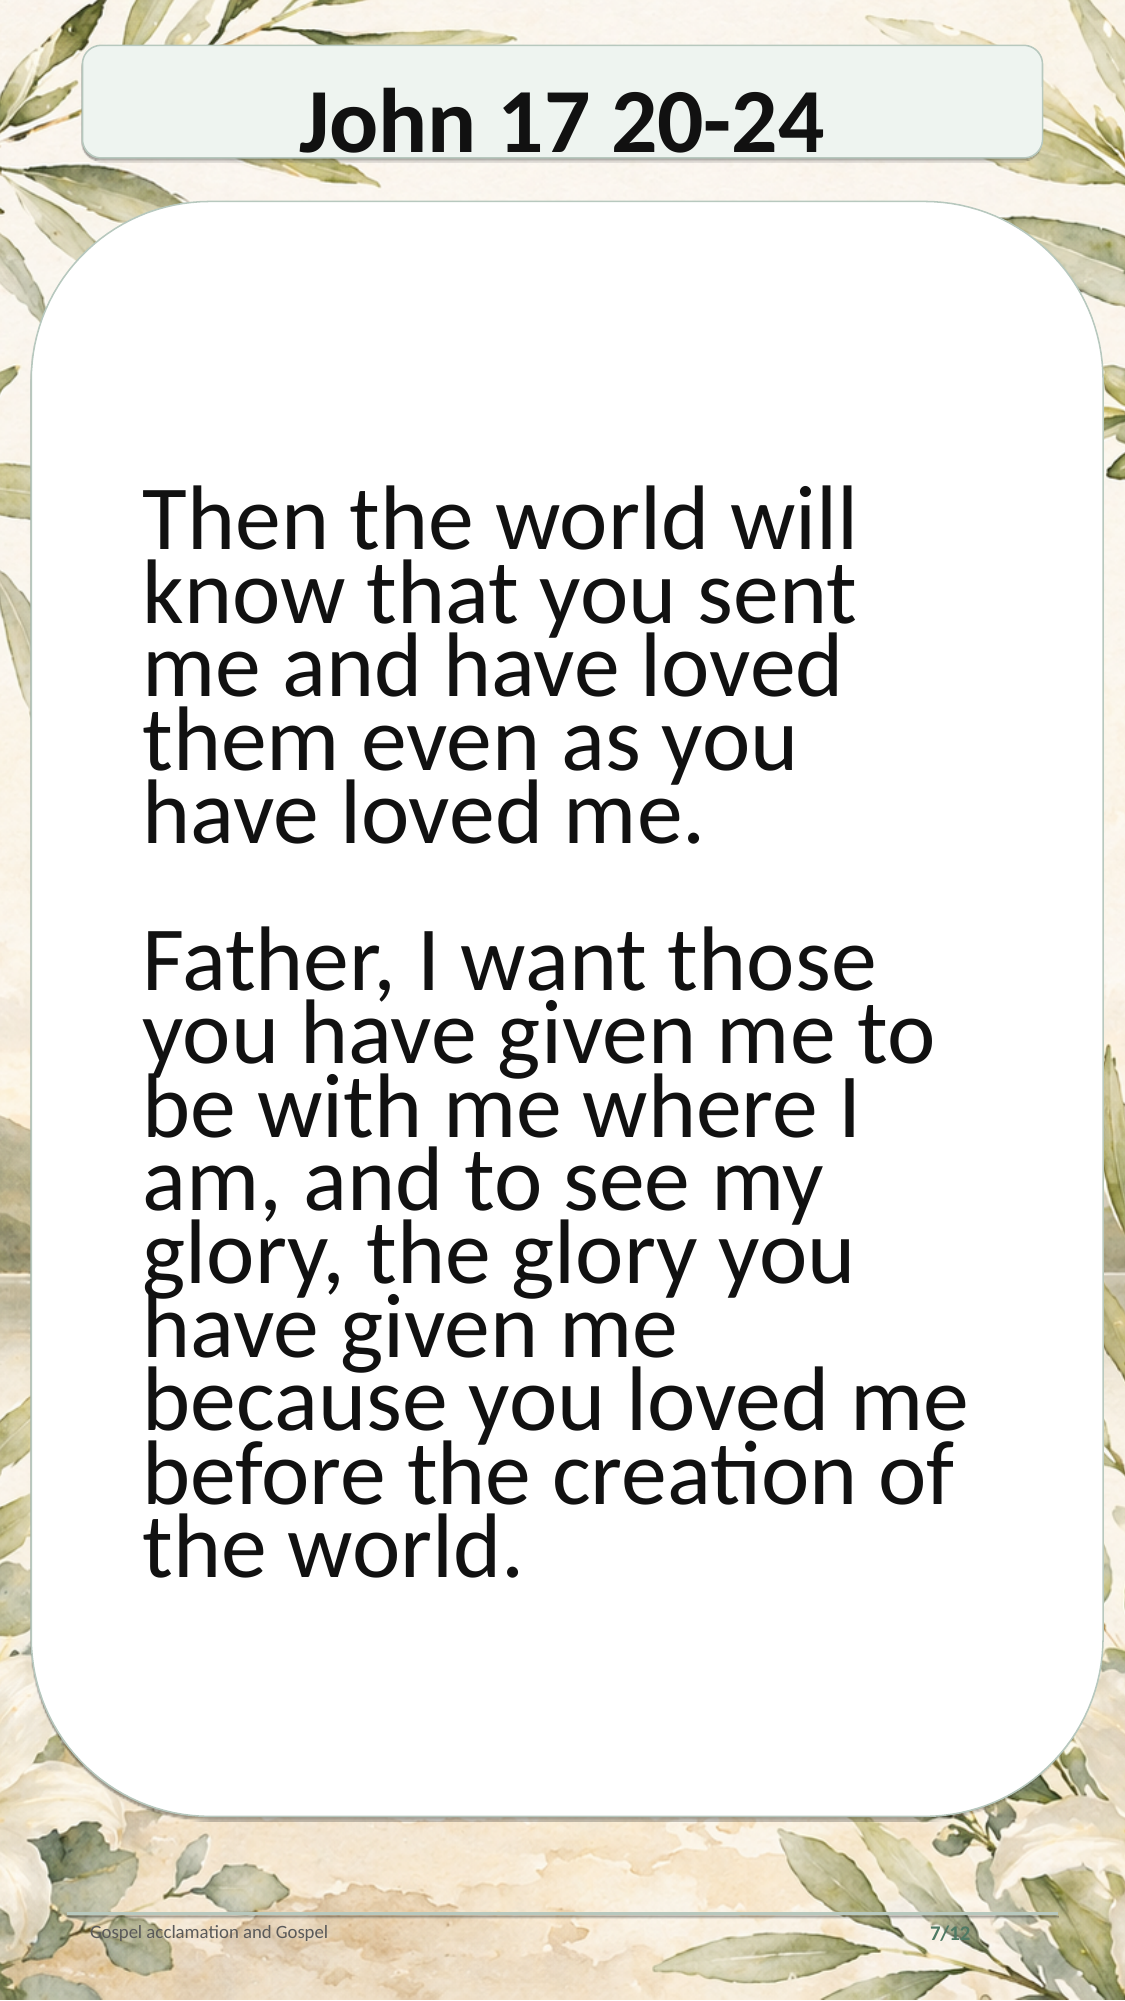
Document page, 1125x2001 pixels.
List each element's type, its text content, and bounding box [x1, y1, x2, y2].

text_box [82, 45, 1043, 158]
text_box Gospel acclamation and Gospel [75, 1916, 736, 1955]
text_box [133, 217, 1104, 1817]
picture [0, 0, 1125, 2000]
text_box [31, 221, 127, 1796]
text_box Then the world will know that you sent me and have loved them even as you have loved me. Father, I want those you have given me to be with me where I am, and to see my glory, the glory you have given me because you loved me before the creation of the world. [127, 201, 998, 1799]
text_box 7/12 [915, 1916, 1036, 1958]
text_box John 17 20-24 [120, 86, 1006, 139]
